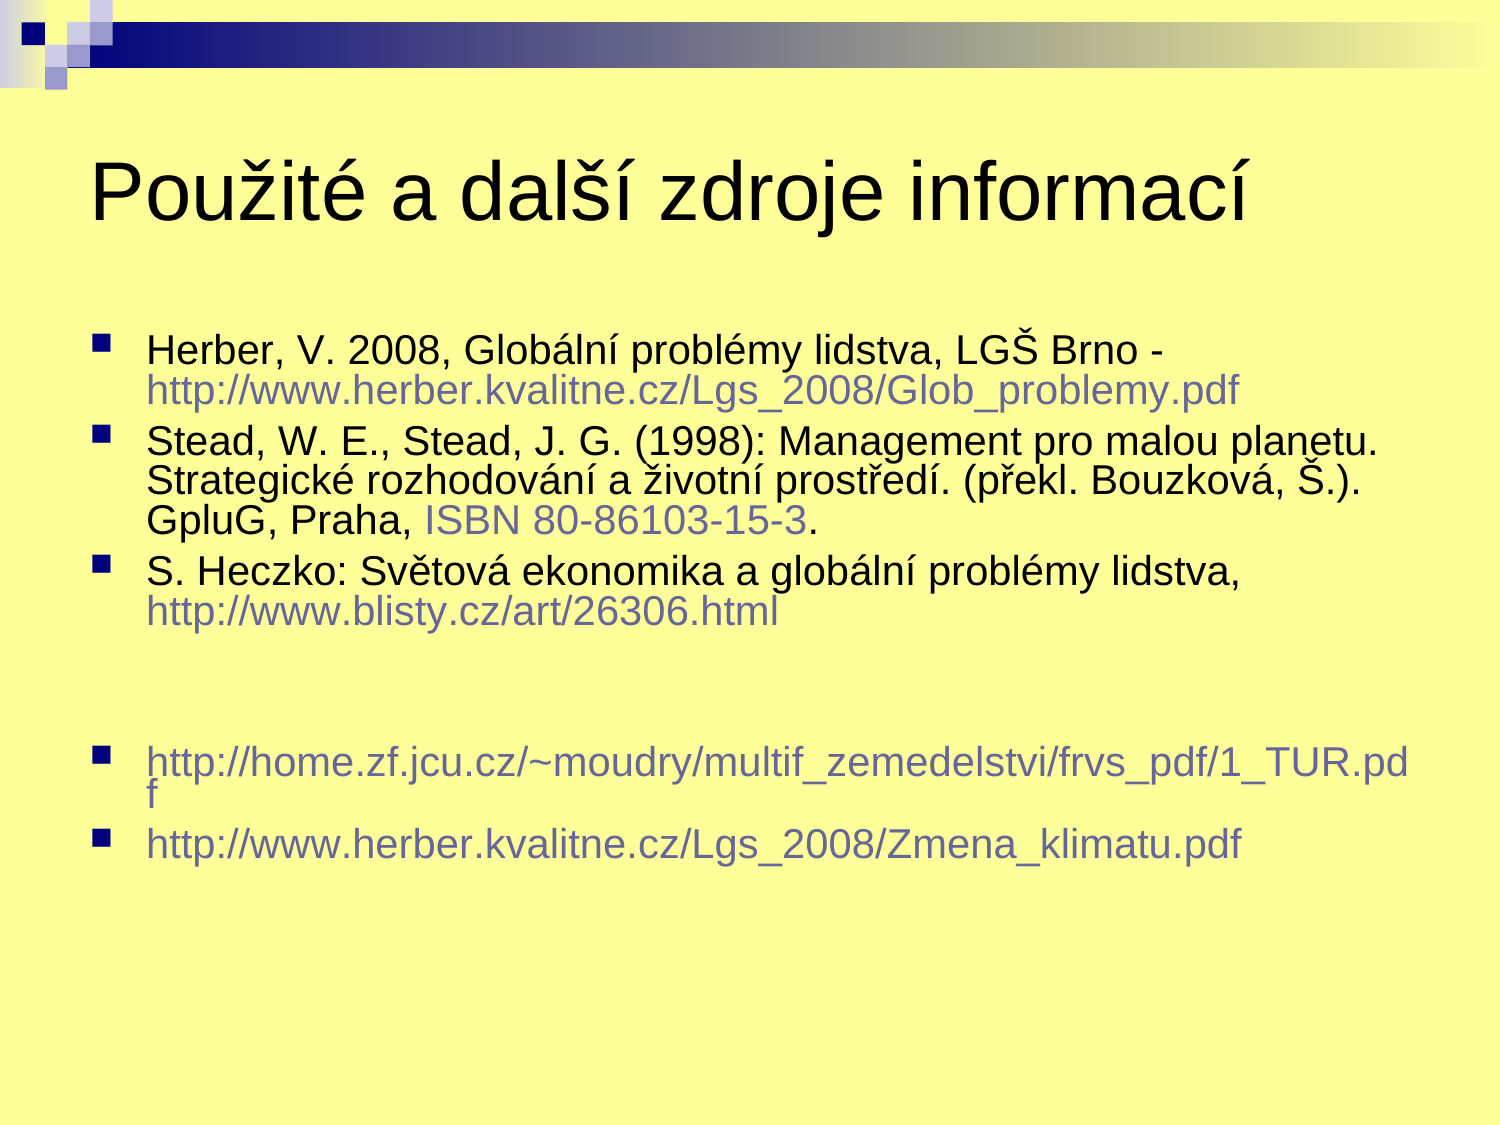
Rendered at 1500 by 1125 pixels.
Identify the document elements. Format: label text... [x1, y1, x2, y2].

list Herber, V. 2008, Globální problémy lidstva, LGŠ Brno - http://www.herber.kvalitne.cz/Lgs_2008/Glob_problemy.pdf Stead, W. E., Stead, J. G. (1998): Management pro malou planetu. Strategické rozhodování a životní prostředí. (překl. Bouzková, Š.). GpluG, Praha, ISBN 80-86103-15-3. S. Heczko: Světová ekonomika a globální problémy lidstva, http://www.blisty.cz/art/26306.html http://home.zf.jcu.cz/~moudry/multif_zemedelstvi/frvs_pdf/1_TUR.pdf http://www.herber.kvalitne.cz/Lgs_2008/Zmena_klimatu.pdf [75, 324, 1426, 963]
title Použité a další zdroje informací [75, 75, 1426, 301]
